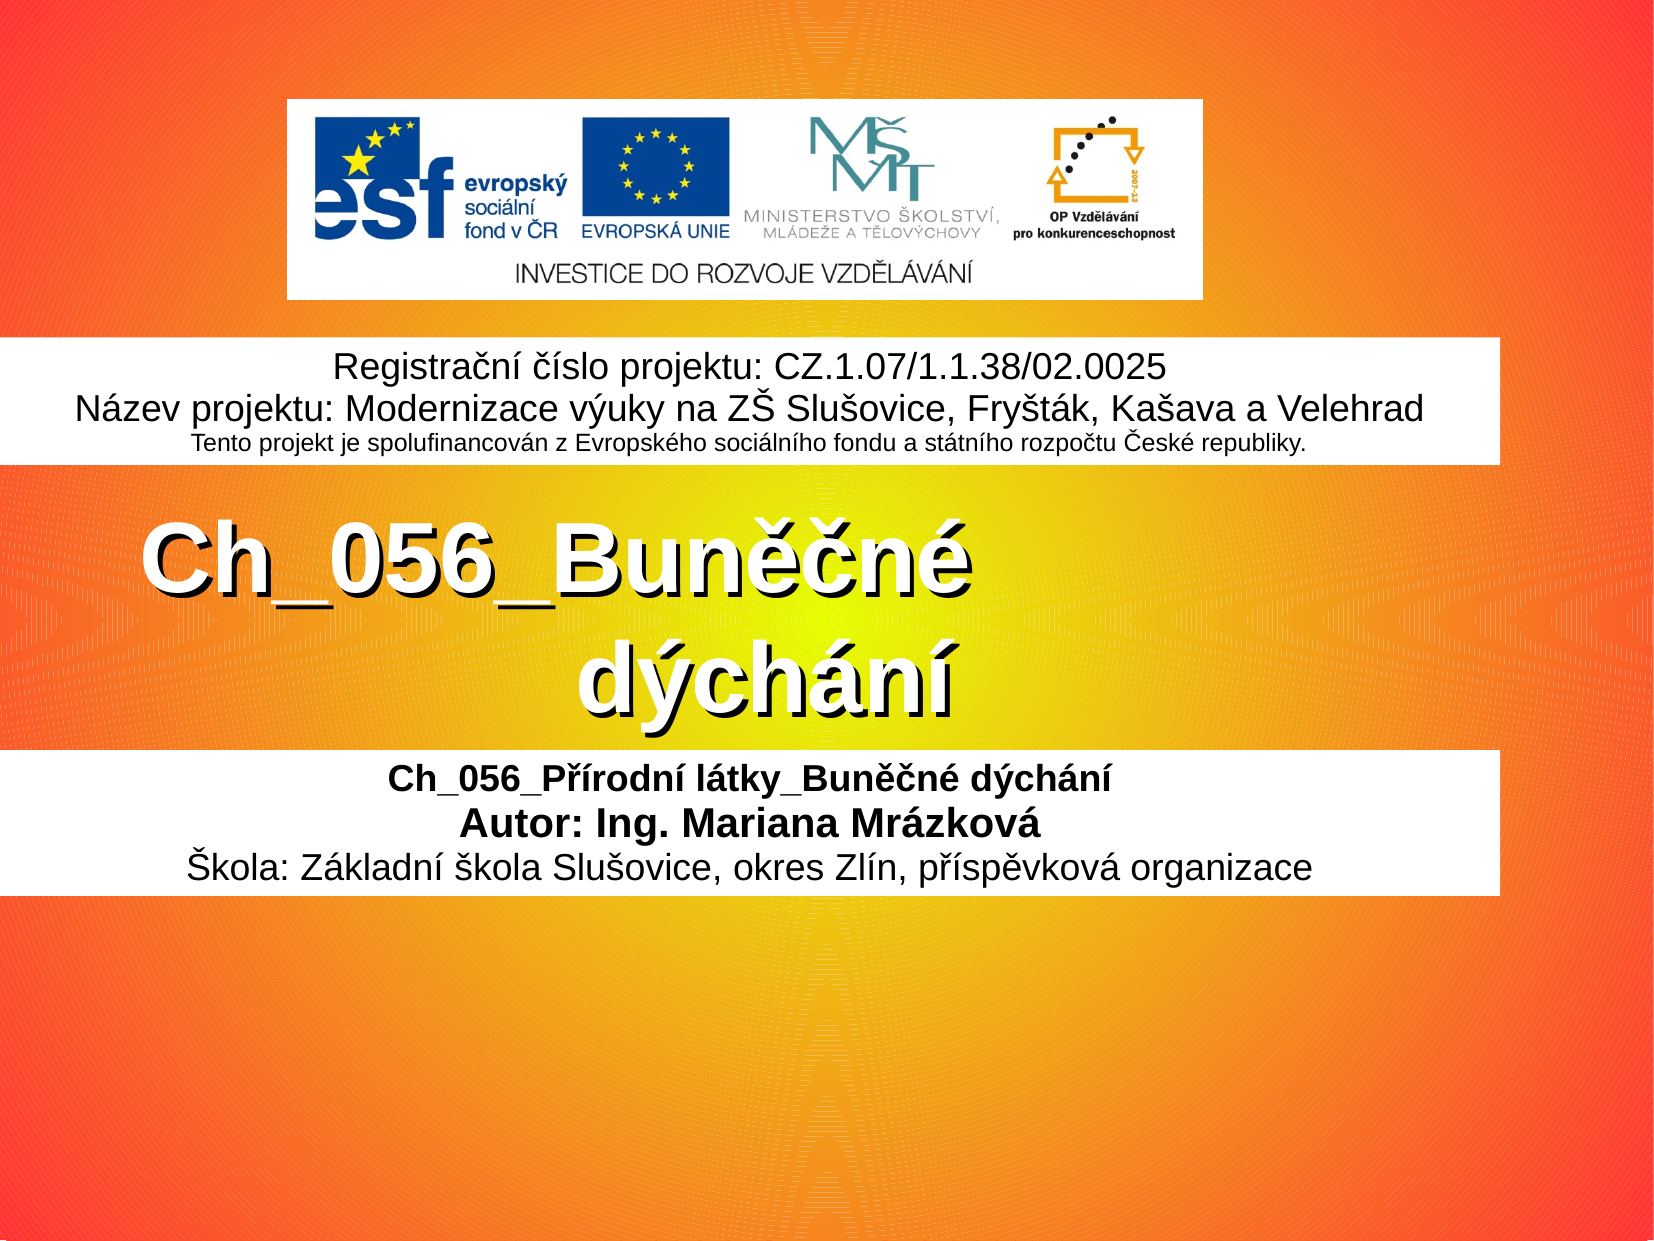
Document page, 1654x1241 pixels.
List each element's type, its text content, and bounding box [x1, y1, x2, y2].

picture [287, 99, 1203, 300]
text_box Ch_056_Přírodní látky_Buněčné dýchání Autor: Ing. Mariana Mrázková Škola: Základní škola Slušovice, okres Zlín, příspěvková organizace [0, 750, 1501, 896]
title Ch_056_Buněčné dýchání [112, 484, 1388, 741]
text_box Registrační číslo projektu: CZ.1.07/1.1.38/02.0025 Název projektu: Modernizace výuky na ZŠ Slušovice, Fryšták, Kašava a Velehrad Tento projekt je spolufinancován z Evropského sociálního fondu a státního rozpočtu České republiky. [0, 337, 1501, 465]
